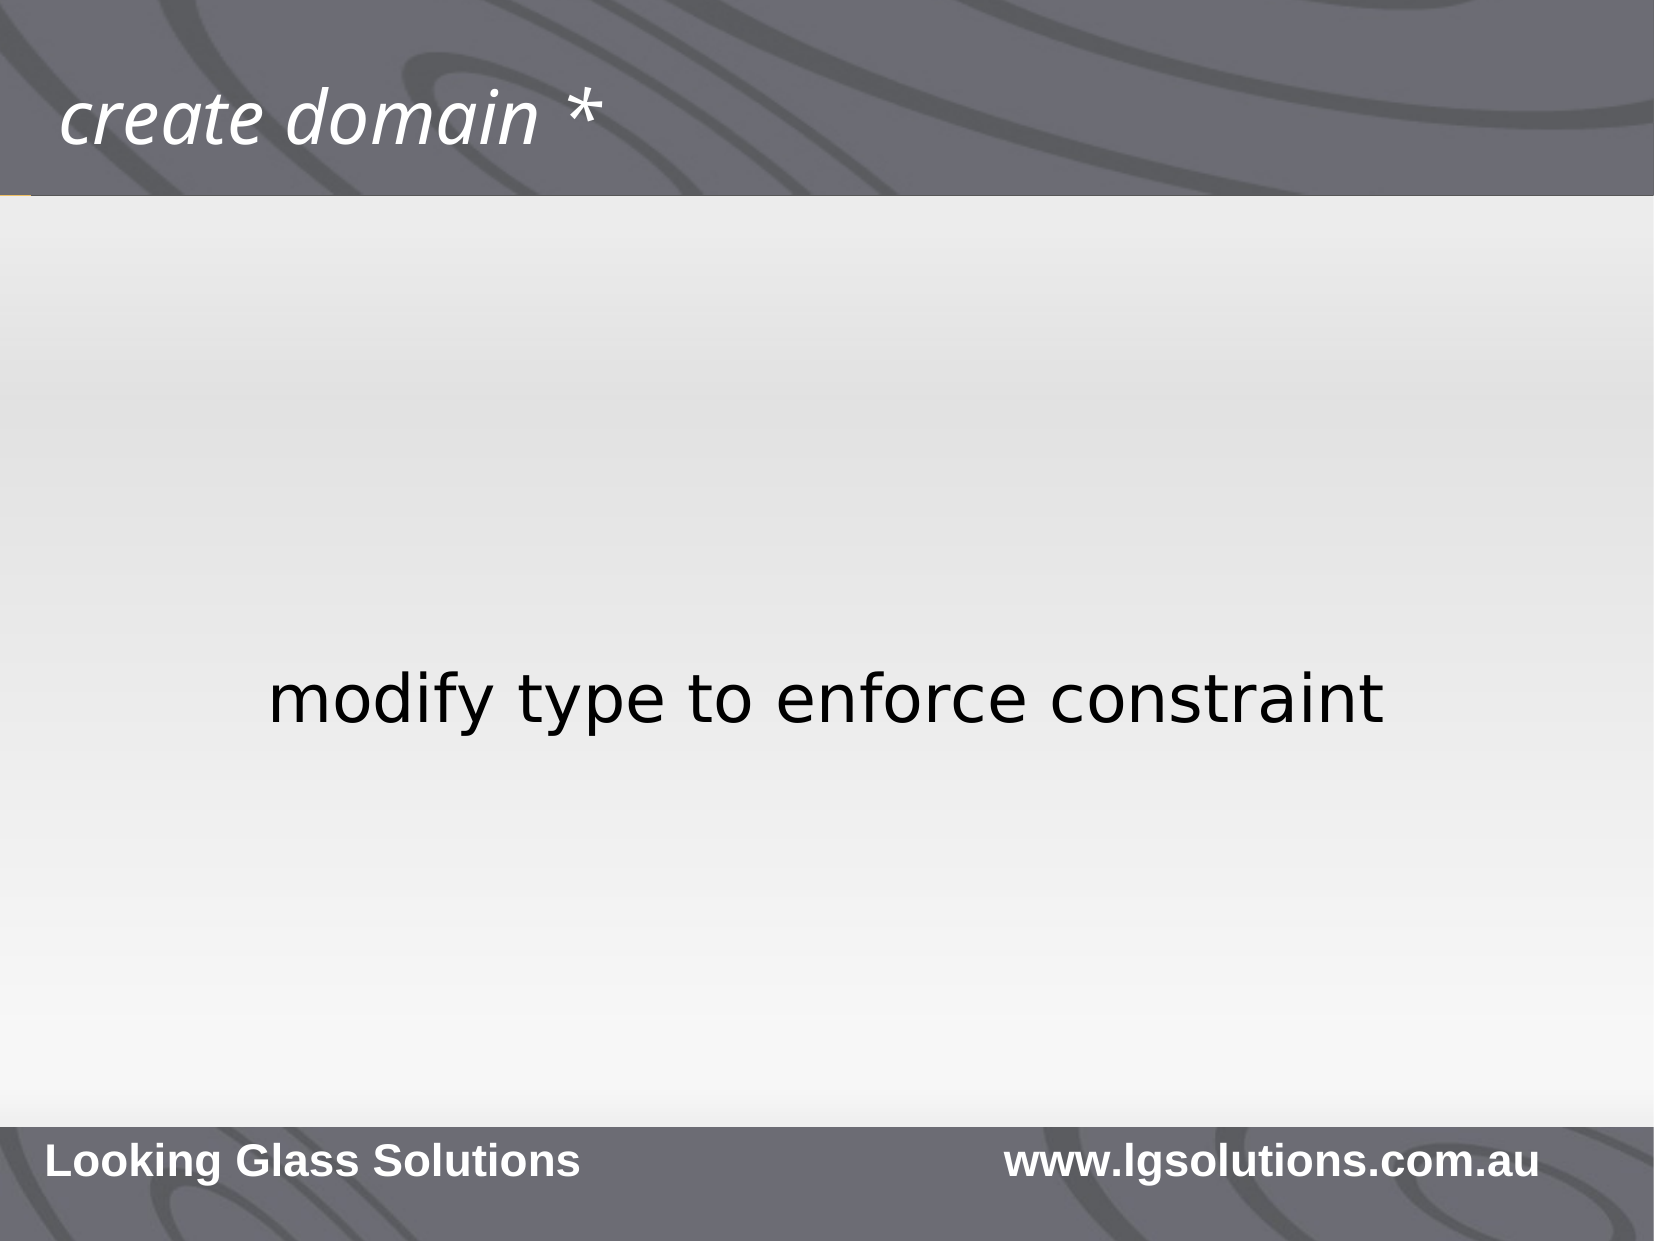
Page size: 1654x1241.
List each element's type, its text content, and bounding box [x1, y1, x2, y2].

subtitle modify type to enforce constraint [82, 297, 1571, 1102]
picture [0, 0, 1654, 1241]
title create domain * [59, 48, 1270, 182]
